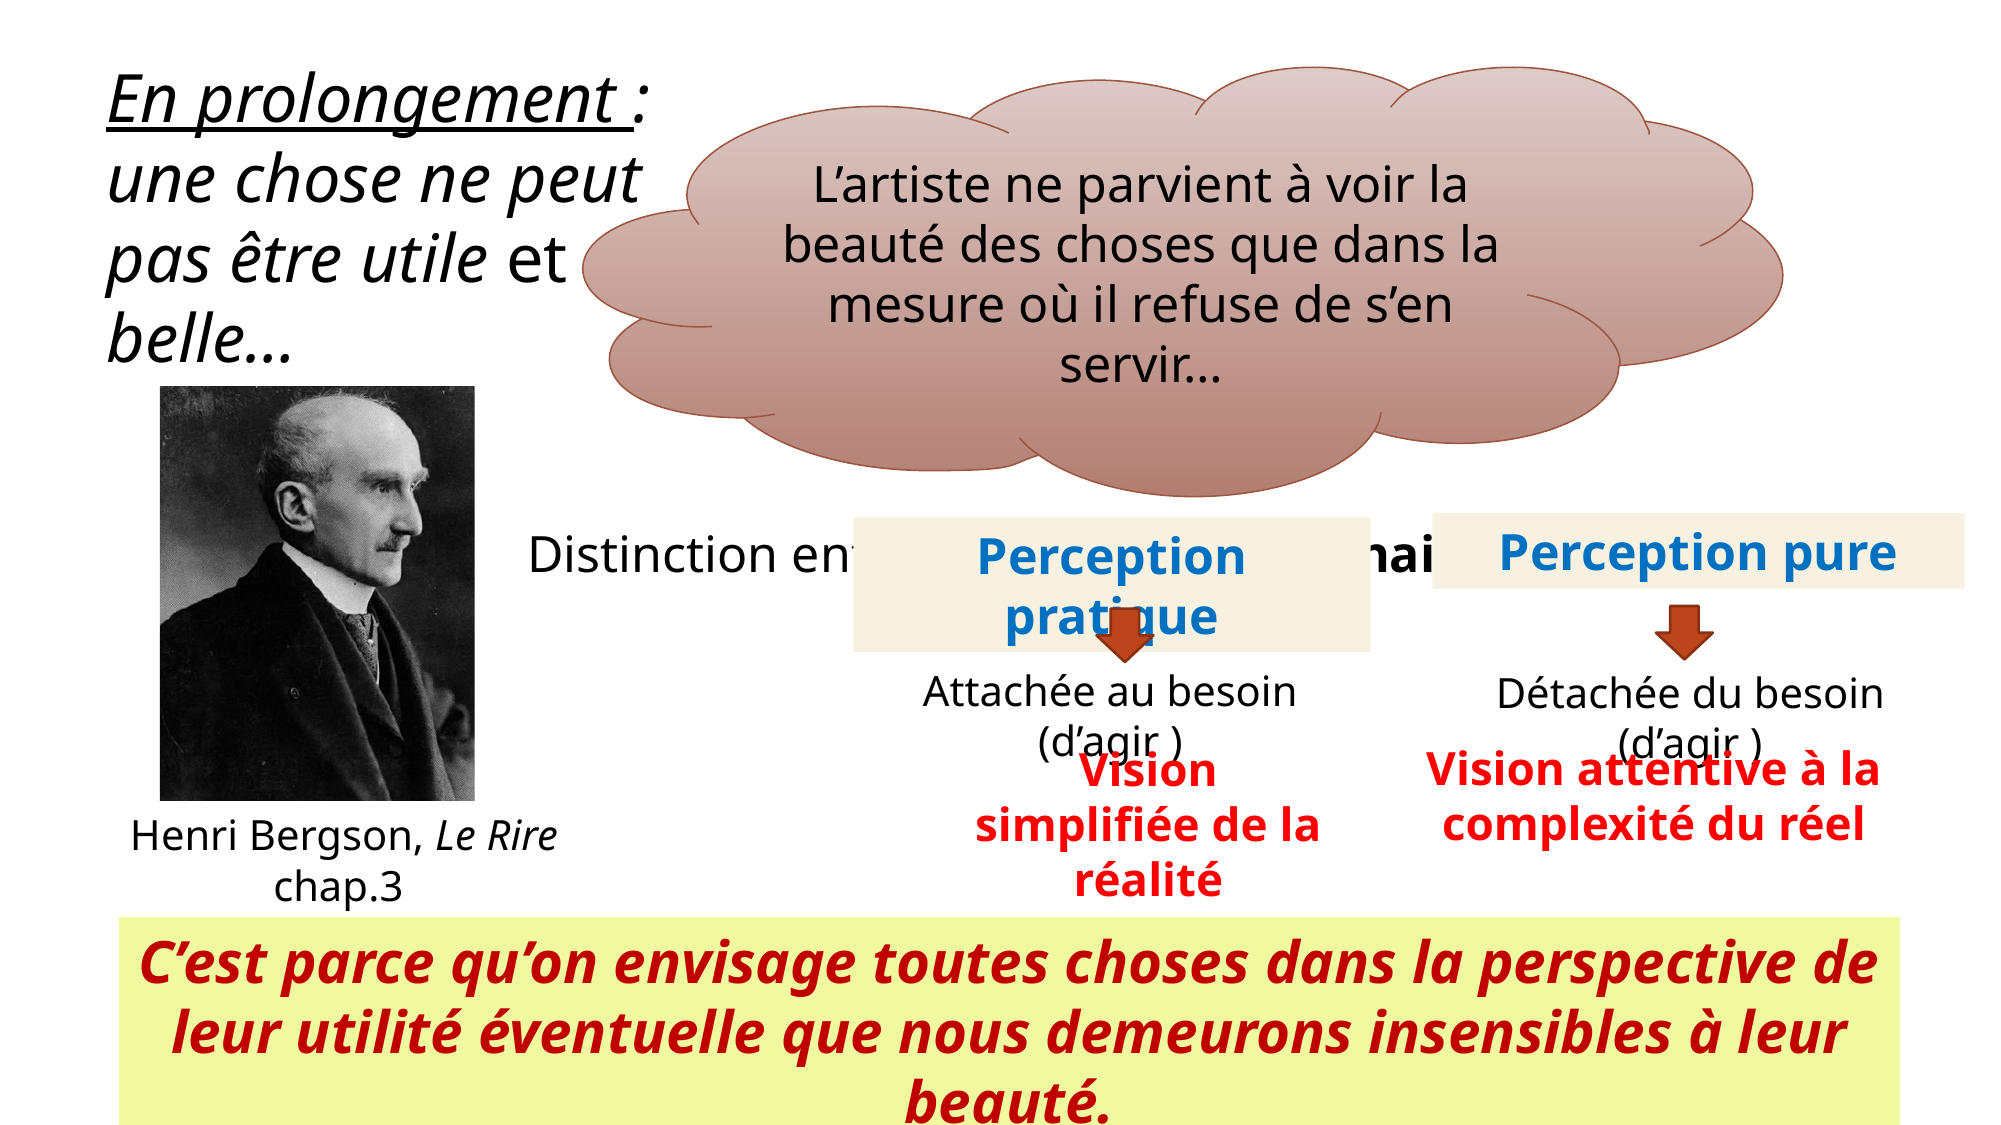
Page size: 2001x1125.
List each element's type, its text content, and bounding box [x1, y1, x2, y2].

text_box Perception pure [1432, 512, 1965, 589]
text_box L’artiste ne parvient à voir la beauté des choses que dans la mesure où il refuse de s’en servir… [609, 67, 1783, 497]
text_box Henri Bergson, Le Rire chap.3 [106, 801, 582, 918]
text_box [1096, 608, 1154, 663]
picture [159, 386, 475, 801]
text_box Distinction entre « perception ordinaire » et « perception artistique » [468, 515, 1976, 592]
text_box Vision simplifiée de la réalité [958, 732, 1338, 859]
text_box Attachée au besoin (d’agir ) [839, 656, 1382, 723]
text_box [1655, 605, 1713, 660]
text_box Vision attentive à la complexité du réel [1340, 731, 1968, 859]
text_box Détachée du besoin (d’agir ) [1420, 659, 1961, 726]
text_box C’est parce qu’on envisage toutes choses dans la perspective de leur utilité éventuelle que nous demeurons insensibles à leur beauté. [118, 917, 1900, 1074]
text_box En prolongement : une chose ne peut pas être utile et belle… [91, 48, 713, 306]
text_box Perception pratique [853, 517, 1371, 593]
